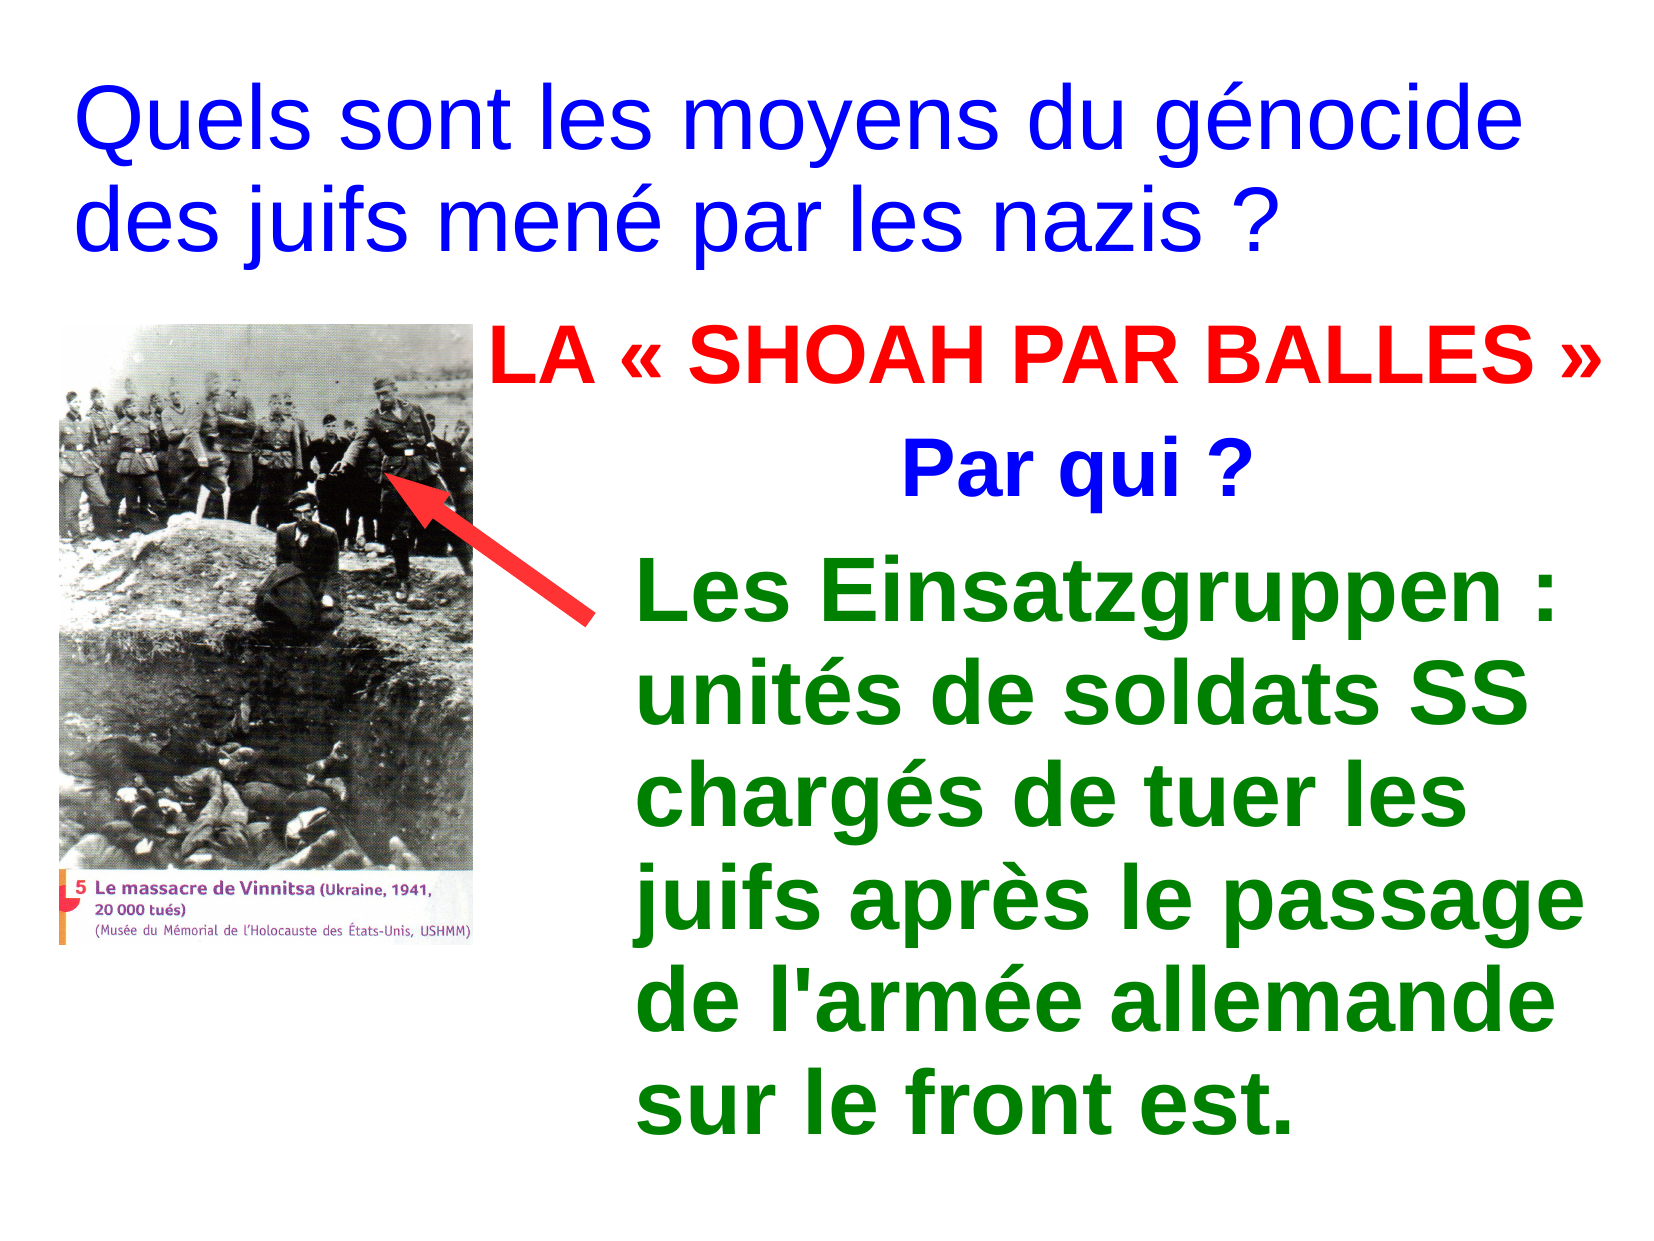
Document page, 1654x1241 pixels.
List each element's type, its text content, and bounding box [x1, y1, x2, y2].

text_box Par qui ? [885, 413, 1300, 531]
text_box Quels sont les moyens du génocide des juifs mené par les nazis ? [59, 59, 1565, 279]
text_box LA « SHOAH PAR BALLES » [472, 301, 1654, 502]
picture [59, 324, 473, 945]
text_box Les Einsatzgruppen : unités de soldats SS chargés de tuer les juifs après le passage de l'armée allemande sur le front est. [620, 531, 1625, 1162]
